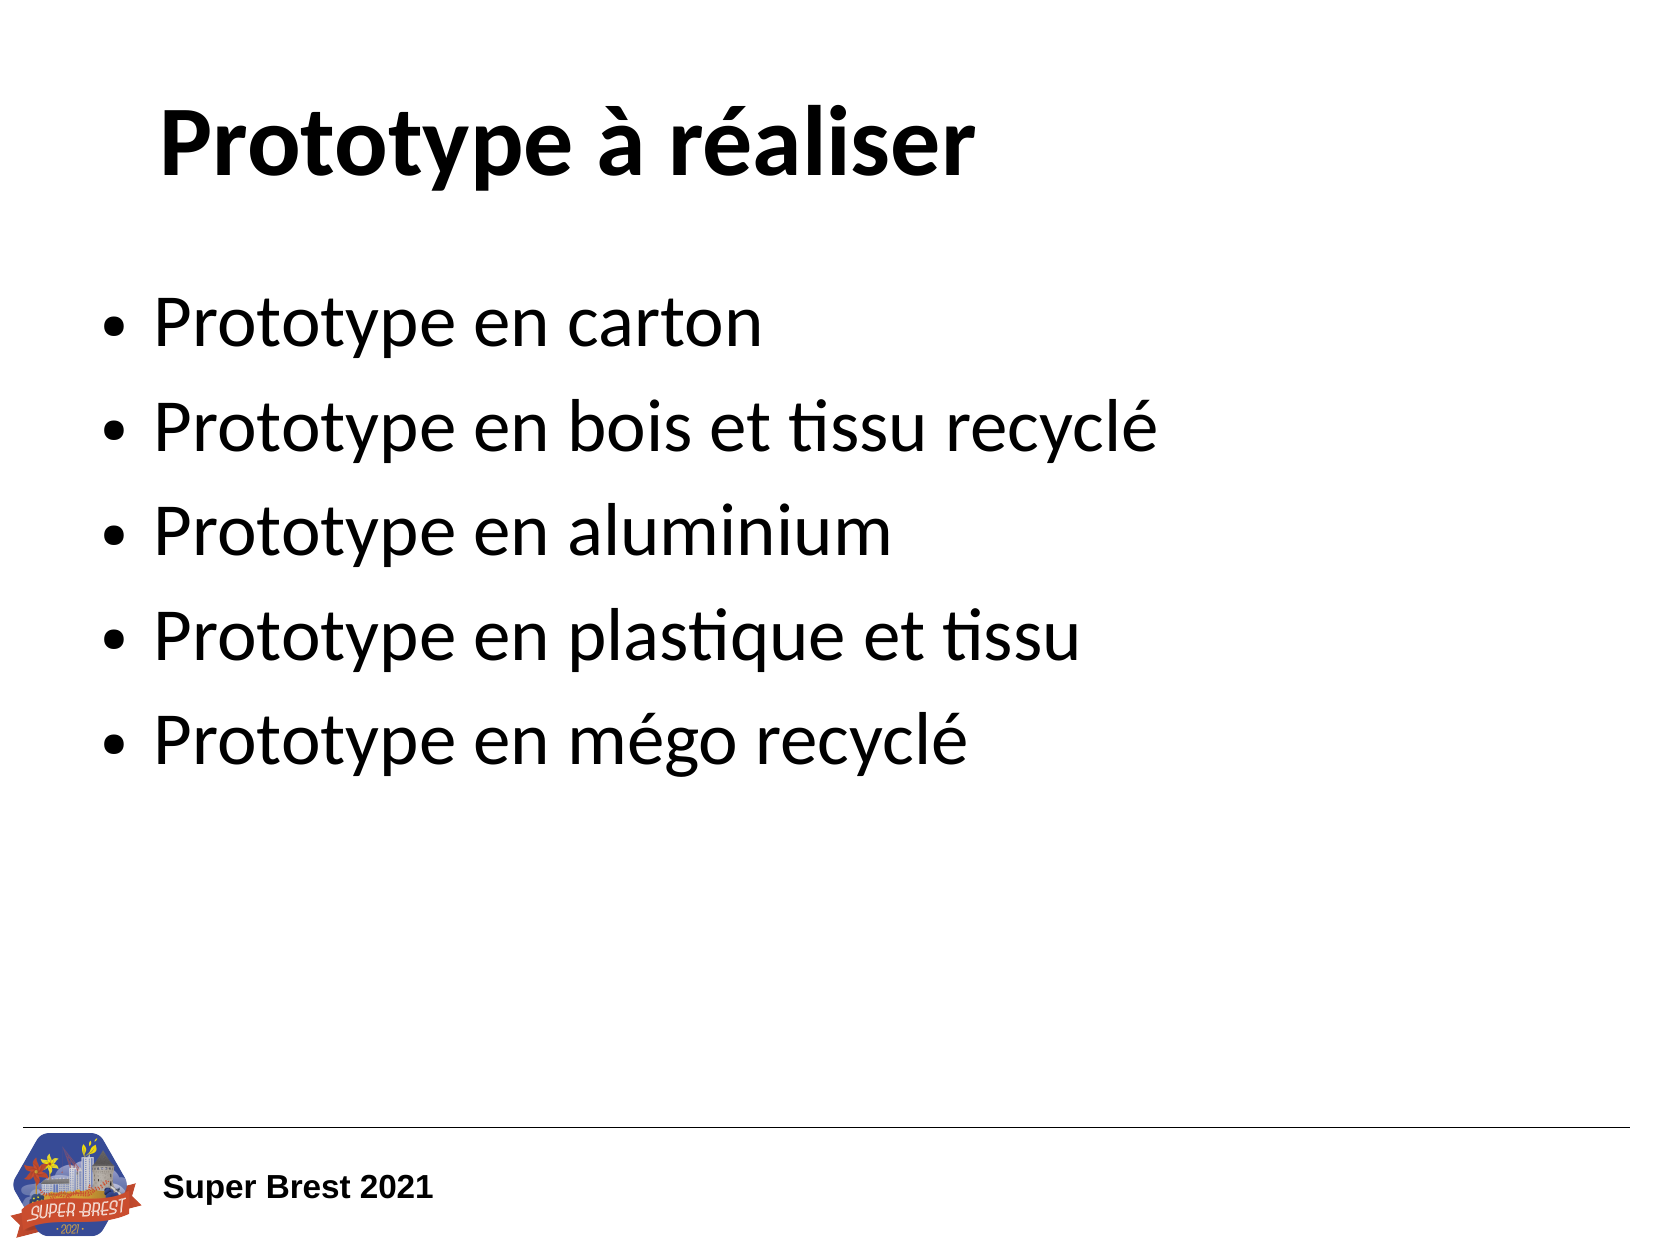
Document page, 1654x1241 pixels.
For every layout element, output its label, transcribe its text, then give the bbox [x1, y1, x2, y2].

title Prototype à réaliser [11, 47, 1347, 255]
list Prototype en carton Prototype en bois et tissu recyclé Prototype en aluminium Prototype en plastique et tissu Prototype en mégo recyclé [82, 290, 1571, 1109]
picture [10, 1133, 142, 1238]
text_box Super Brest 2021 [147, 1160, 1070, 1214]
